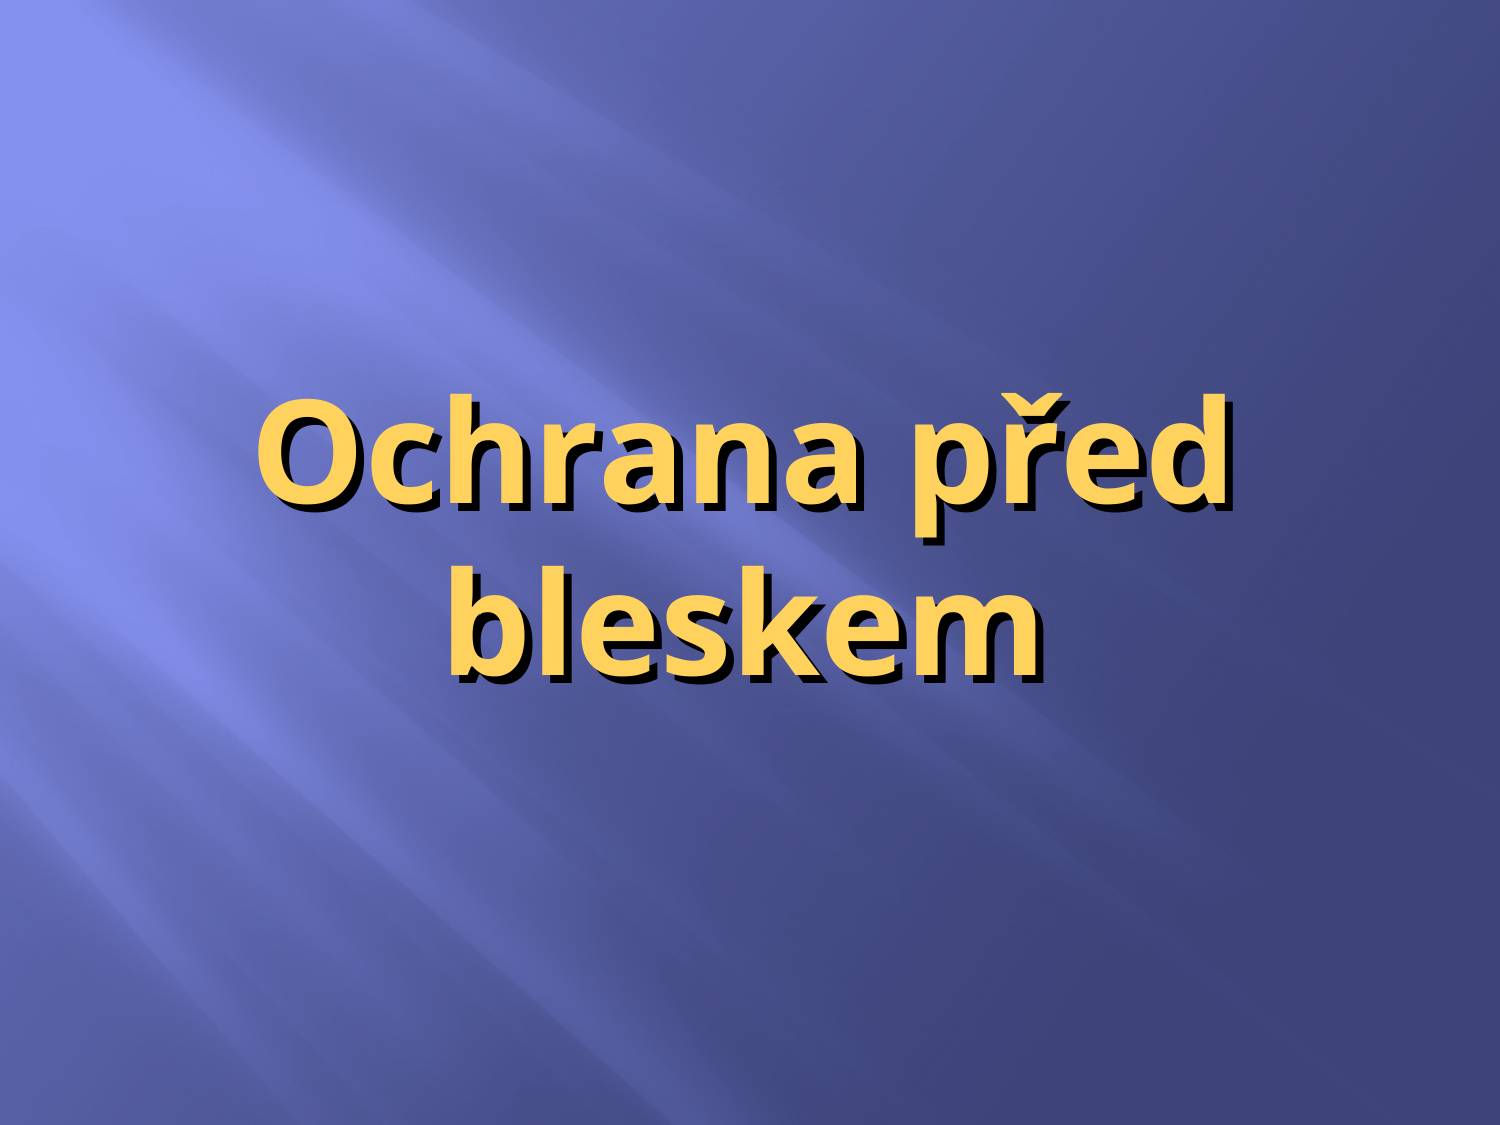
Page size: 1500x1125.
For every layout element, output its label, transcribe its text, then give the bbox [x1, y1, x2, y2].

picture [0, 0, 1500, 1125]
title Ochrana před bleskem [29, 337, 1459, 705]
